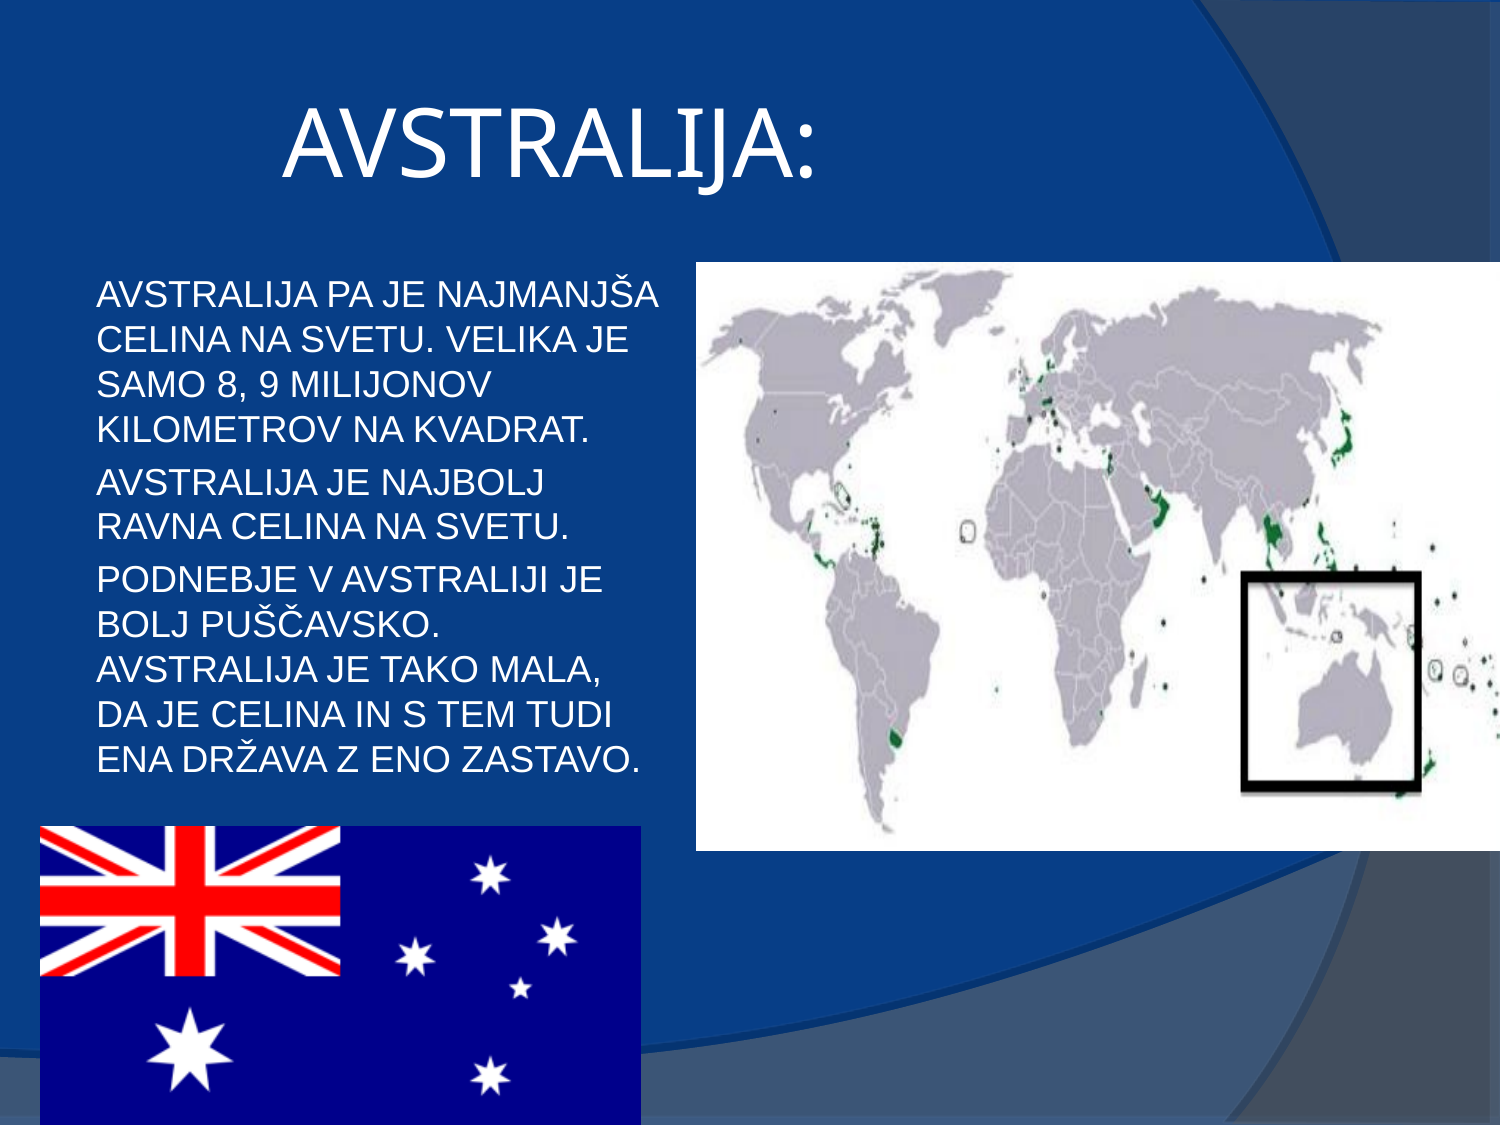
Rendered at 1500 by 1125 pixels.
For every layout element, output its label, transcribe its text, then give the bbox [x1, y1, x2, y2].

picture [696, 262, 1500, 851]
title AVSTRALIJA: [75, 45, 1300, 233]
picture [40, 605, 641, 1125]
list AVSTRALIJA PA JE NAJMANJŠA CELINA NA SVETU. VELIKA JE SAMO 8, 9 MILIJONOV KILOMETROV NA KVADRAT. AVSTRALIJA JE NAJBOLJ RAVNA CELINA NA SVETU. PODNEBJE V AVSTRALIJI JE BOLJ PUŠČAVSKO. AVSTRALIJA JE TAKO MALA, DA JE CELINA IN S TEM TUDI ENA DRŽAVA Z ENO ZASTAVO. [75, 262, 675, 1005]
